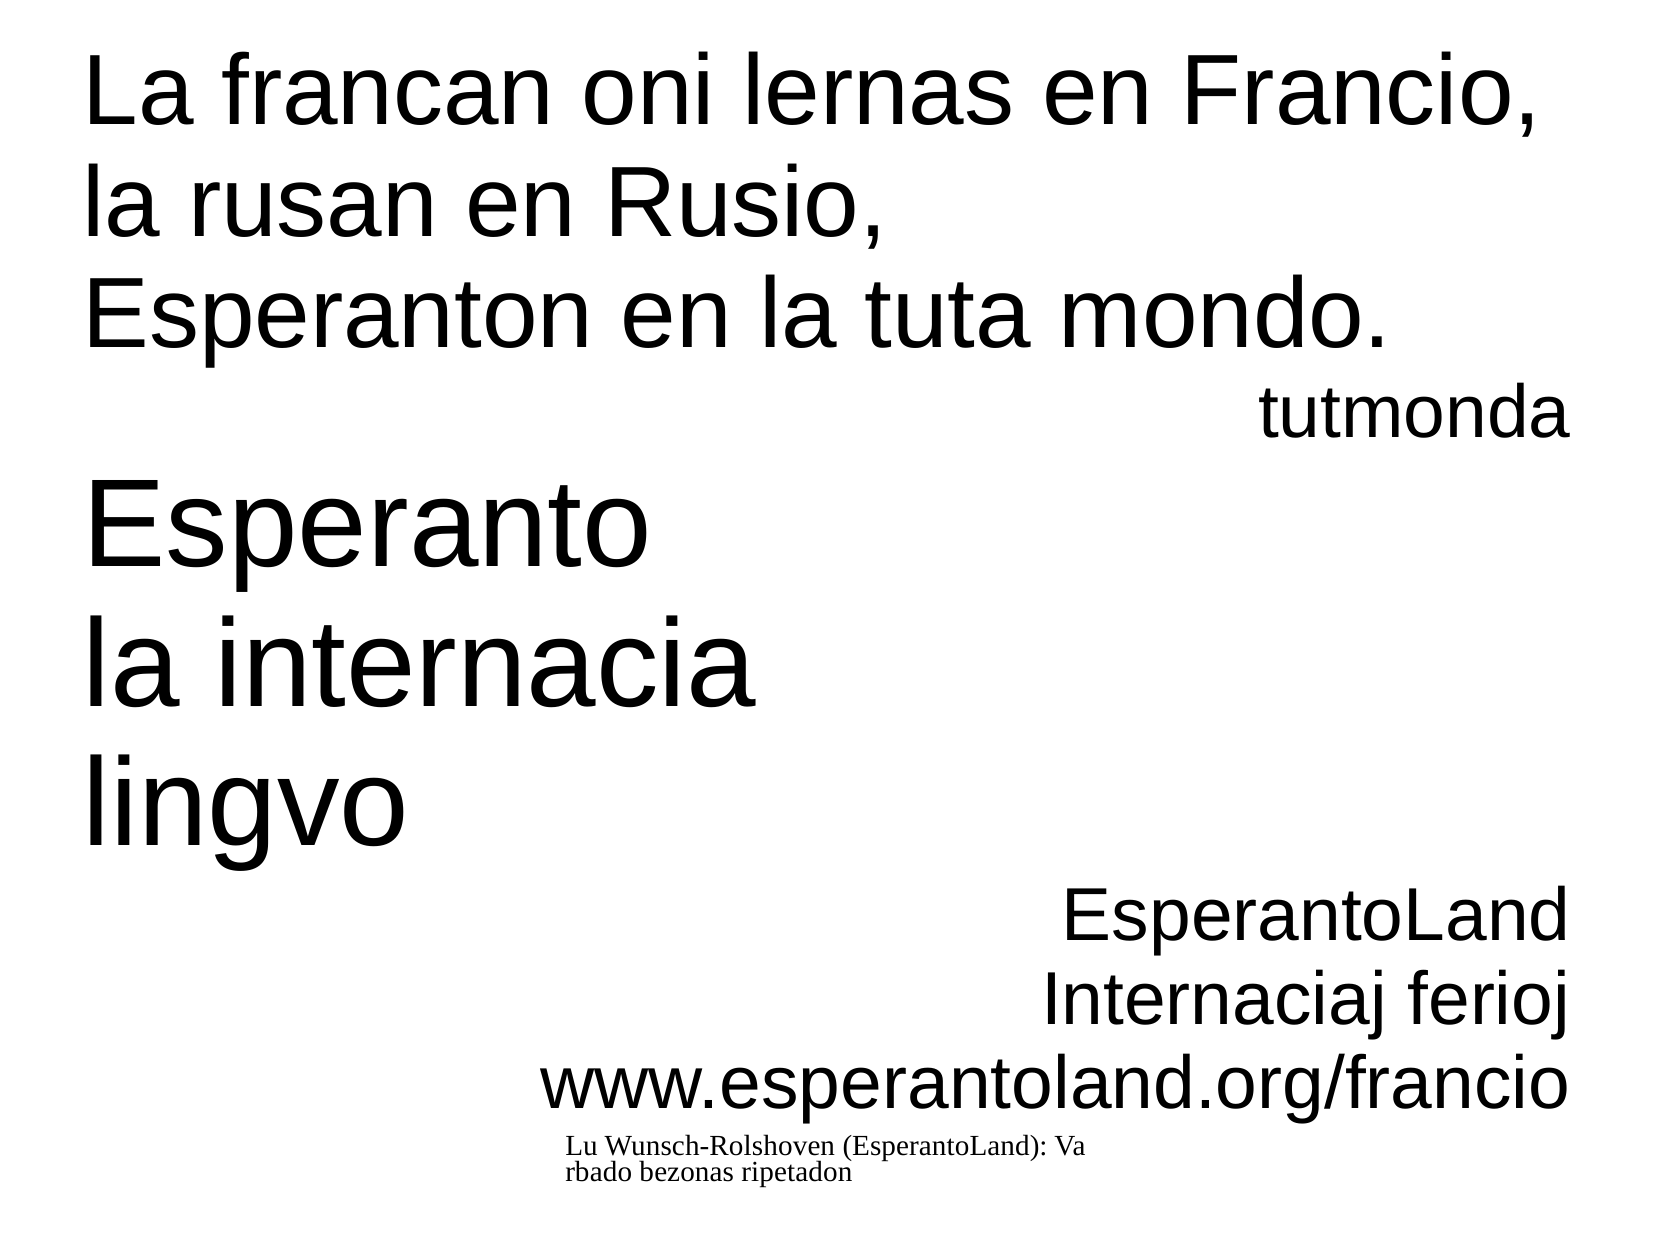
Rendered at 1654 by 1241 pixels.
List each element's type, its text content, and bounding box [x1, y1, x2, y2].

subtitle La francan oni lernas en Francio, la rusan en Rusio, Esperanton en la tuta mondo. tutmonda Esperanto la internacia lingvo EsperantoLand Internaciaj ferioj www.esperantoland.org/francio [82, 33, 1571, 1125]
